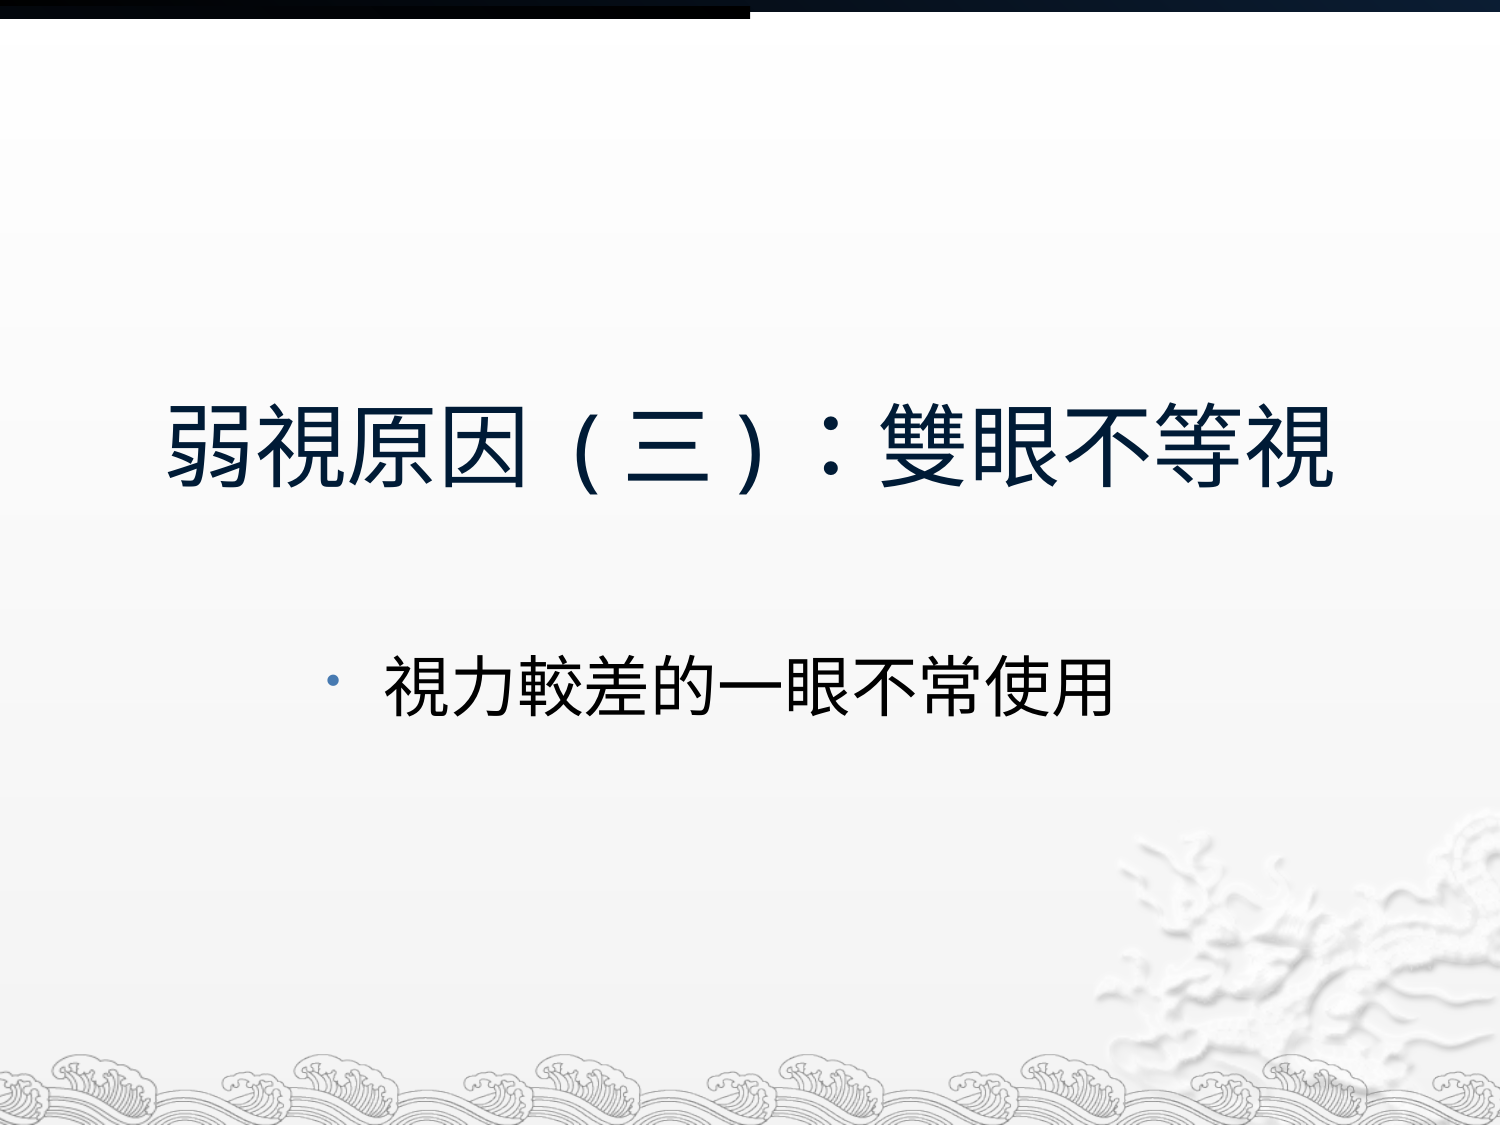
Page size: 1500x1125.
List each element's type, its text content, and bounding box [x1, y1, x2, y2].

title 弱視原因 (三)：雙眼不等視 [112, 350, 1388, 538]
list 視力較差的一眼不常使用 [312, 637, 1251, 763]
